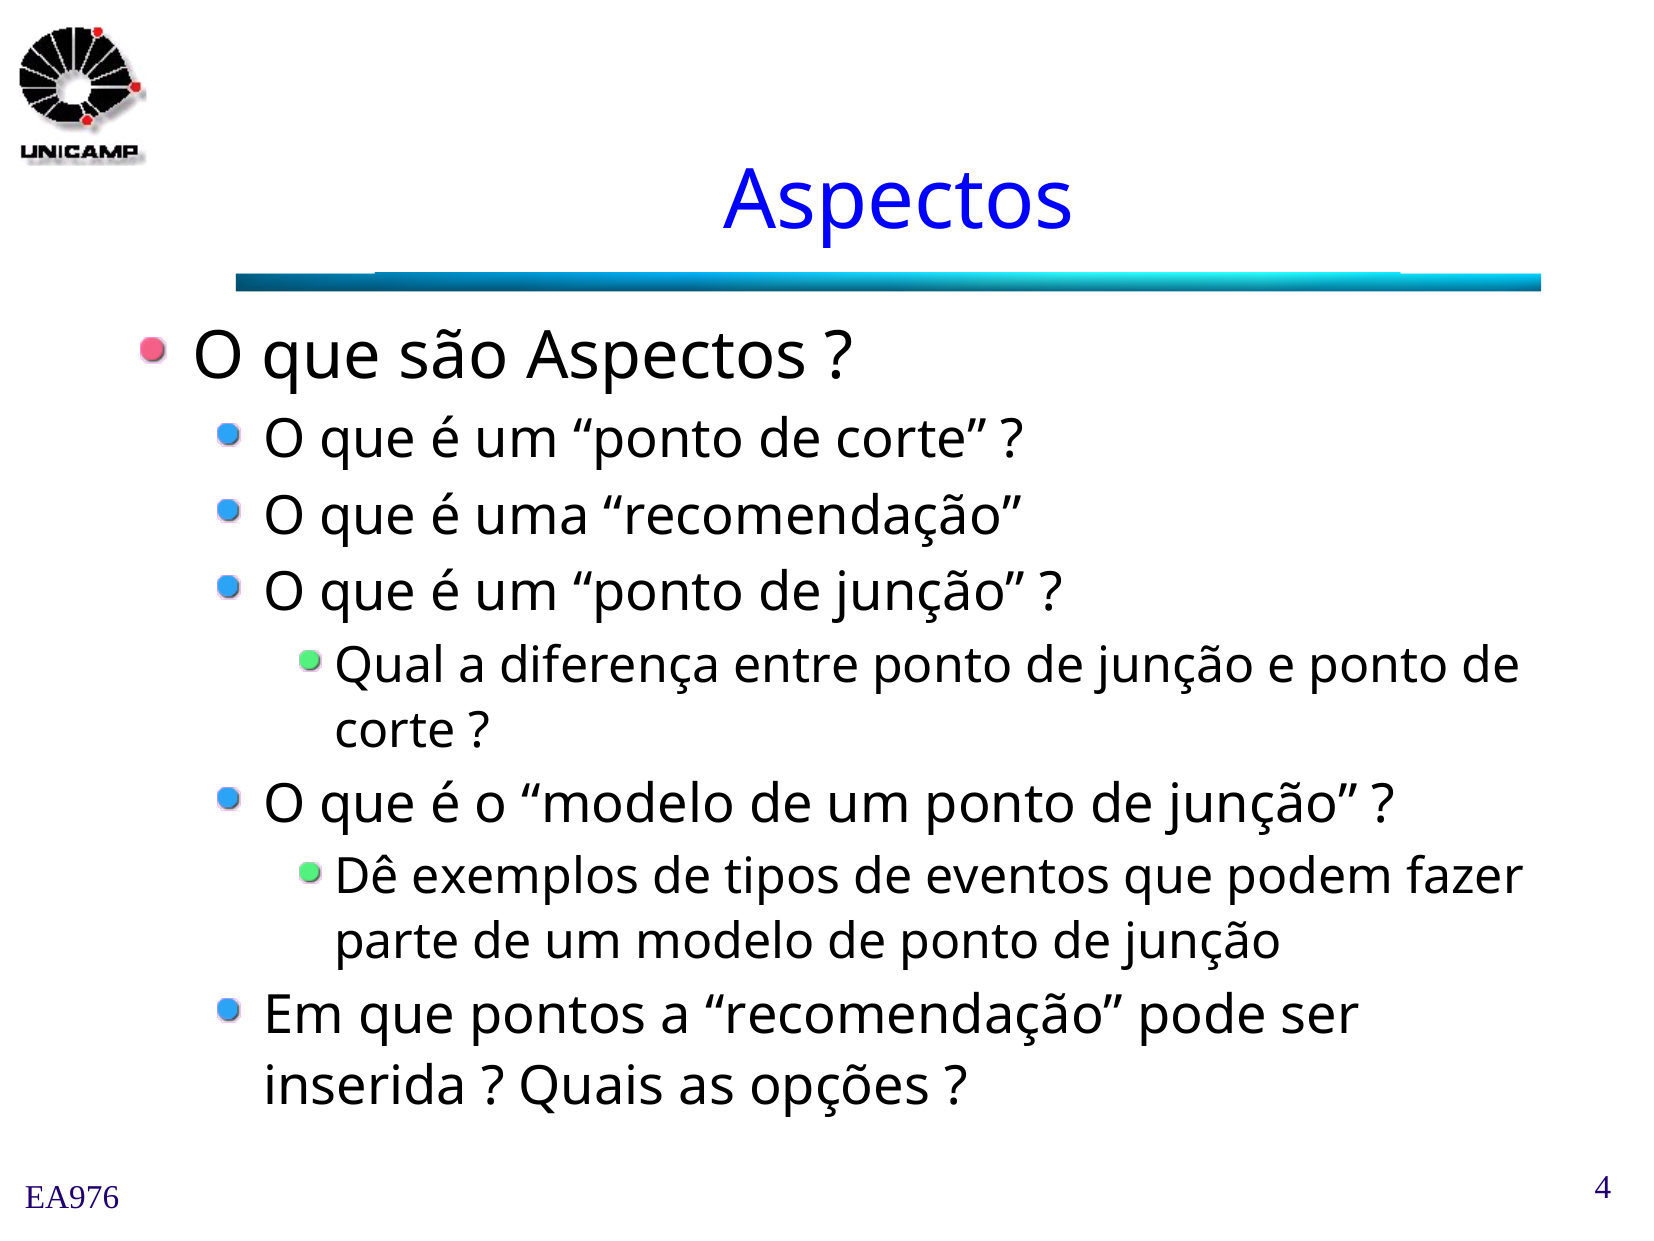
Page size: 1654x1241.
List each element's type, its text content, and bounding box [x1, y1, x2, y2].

title Aspectos [264, 57, 1534, 250]
picture [125, 272, 1654, 295]
list O que são Aspectos ? O que é um “ponto de corte” ? O que é uma “recomendação” O que é um “ponto de junção” ? Qual a diferença entre ponto de junção e ponto de corte ? O que é o “modelo de um ponto de junção” ? Dê exemplos de tipos de eventos que podem fazer parte de um modelo de ponto de junção Em que pontos a “recomendação” pode ser inserida ? Quais as opções ? [121, 309, 1534, 1182]
